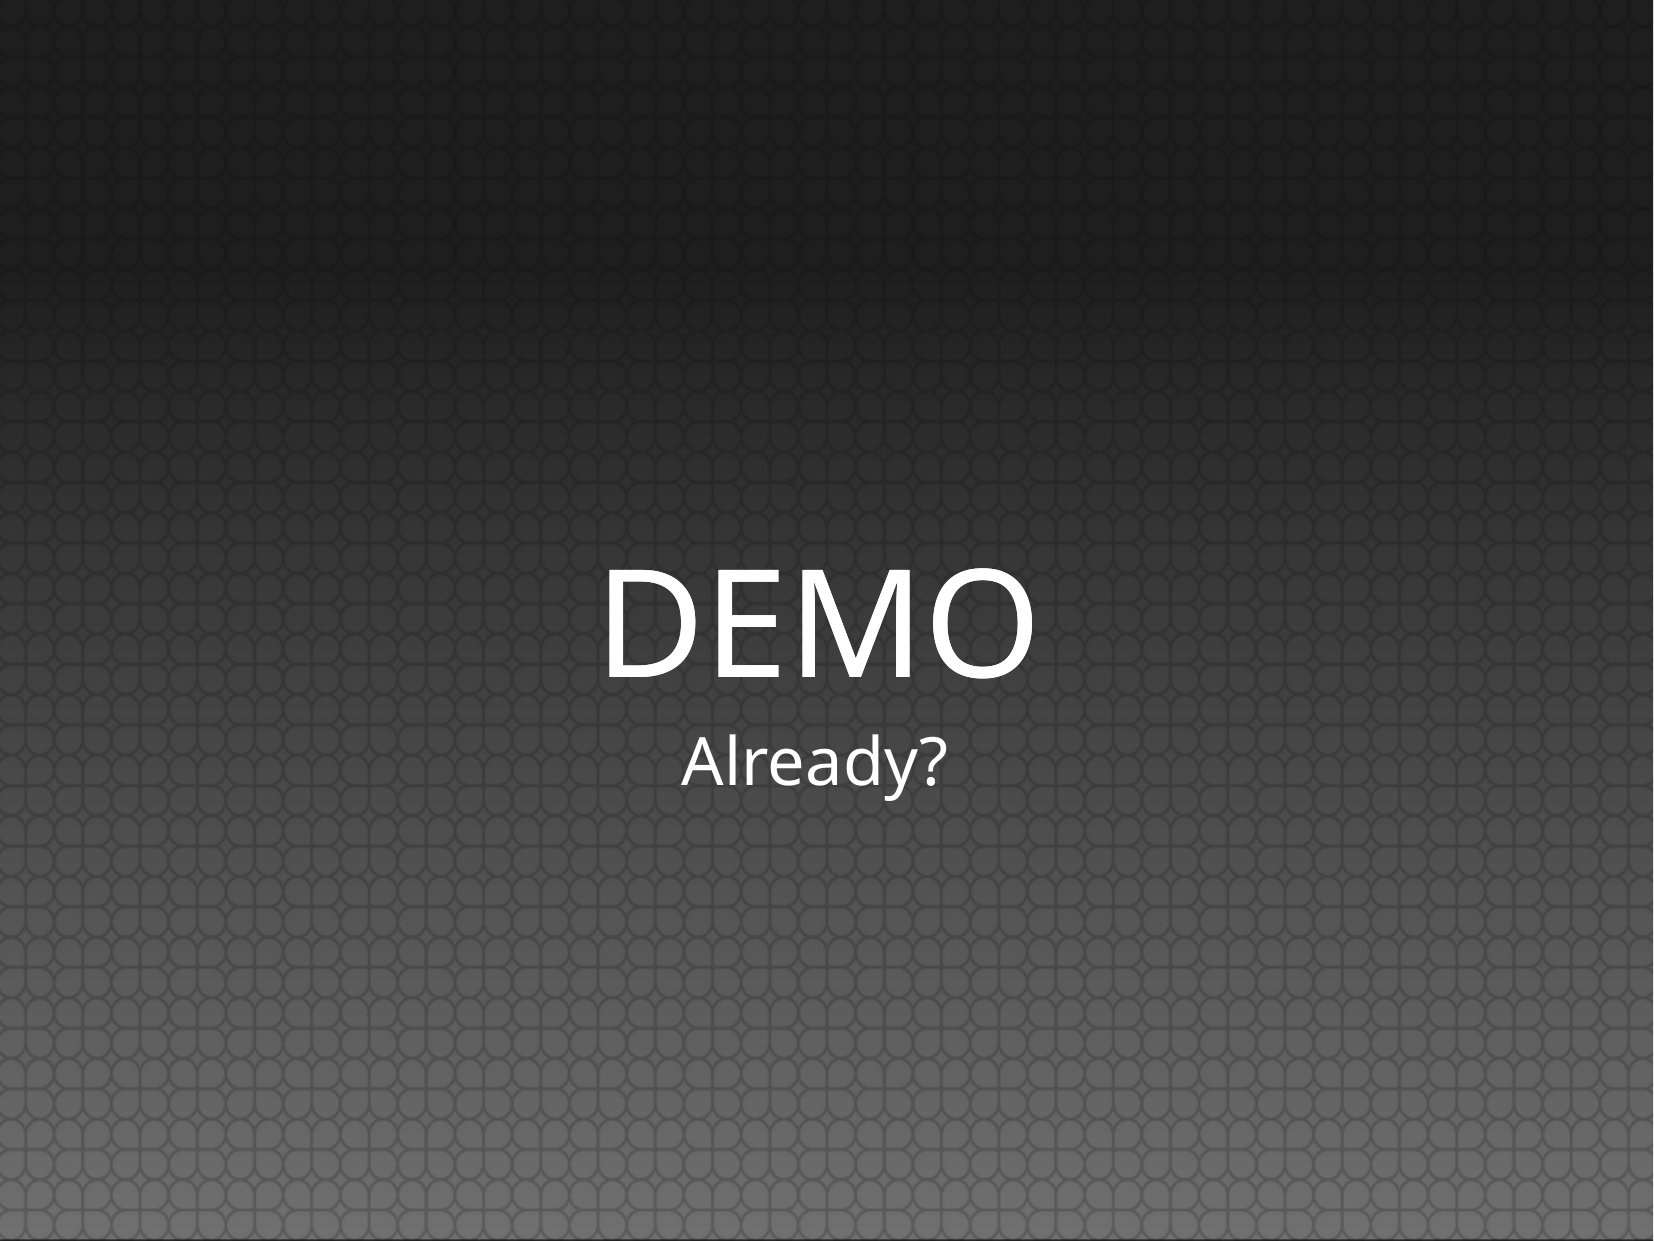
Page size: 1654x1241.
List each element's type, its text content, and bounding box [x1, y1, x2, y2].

picture [0, 0, 1654, 1241]
text_box Already? [655, 706, 976, 858]
title DEMO [75, 525, 1563, 713]
